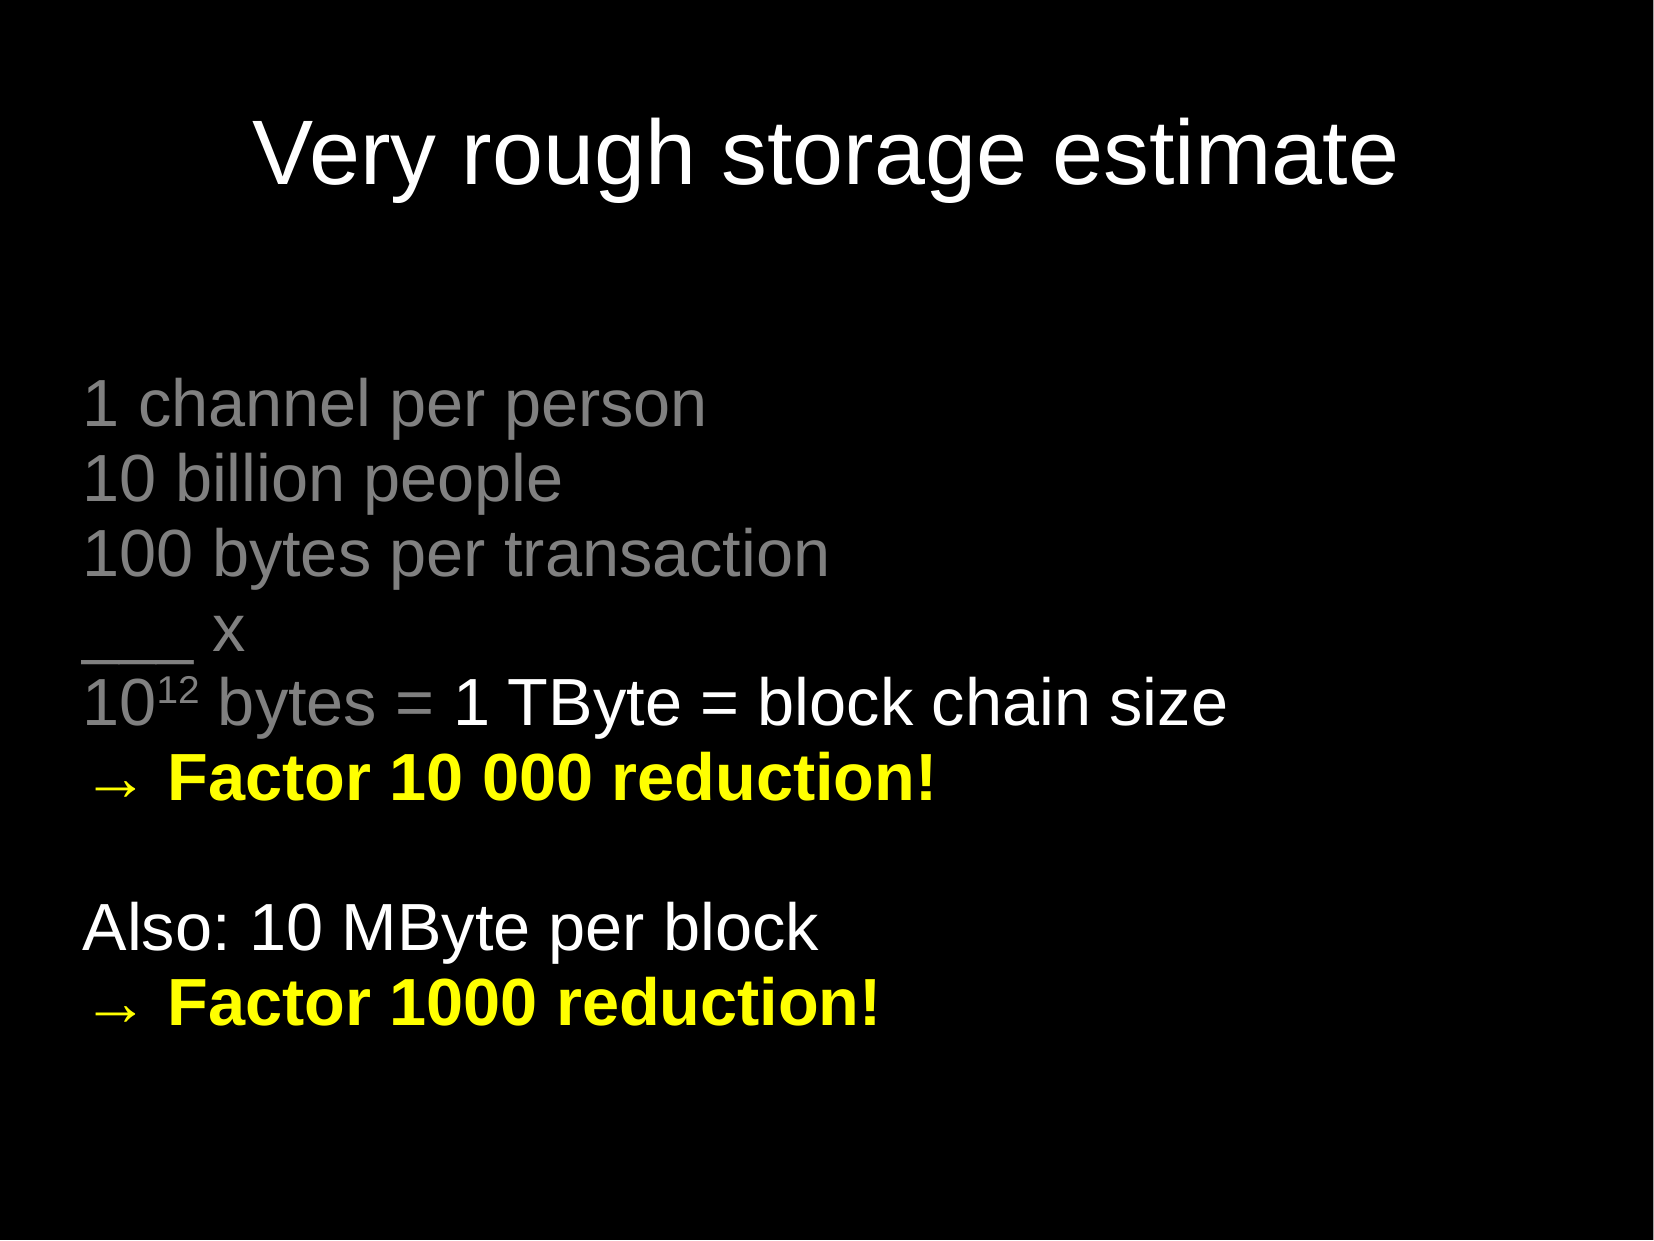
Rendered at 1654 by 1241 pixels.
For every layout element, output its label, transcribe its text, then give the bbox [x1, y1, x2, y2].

subtitle 1 channel per person 10 billion people 100 bytes per transaction ___ x 1012 bytes = 1 TByte = block chain size → Factor 10 000 reduction! Also: 10 MByte per block → Factor 1000 reduction! [82, 236, 1538, 1170]
title Very rough storage estimate [82, 49, 1571, 257]
